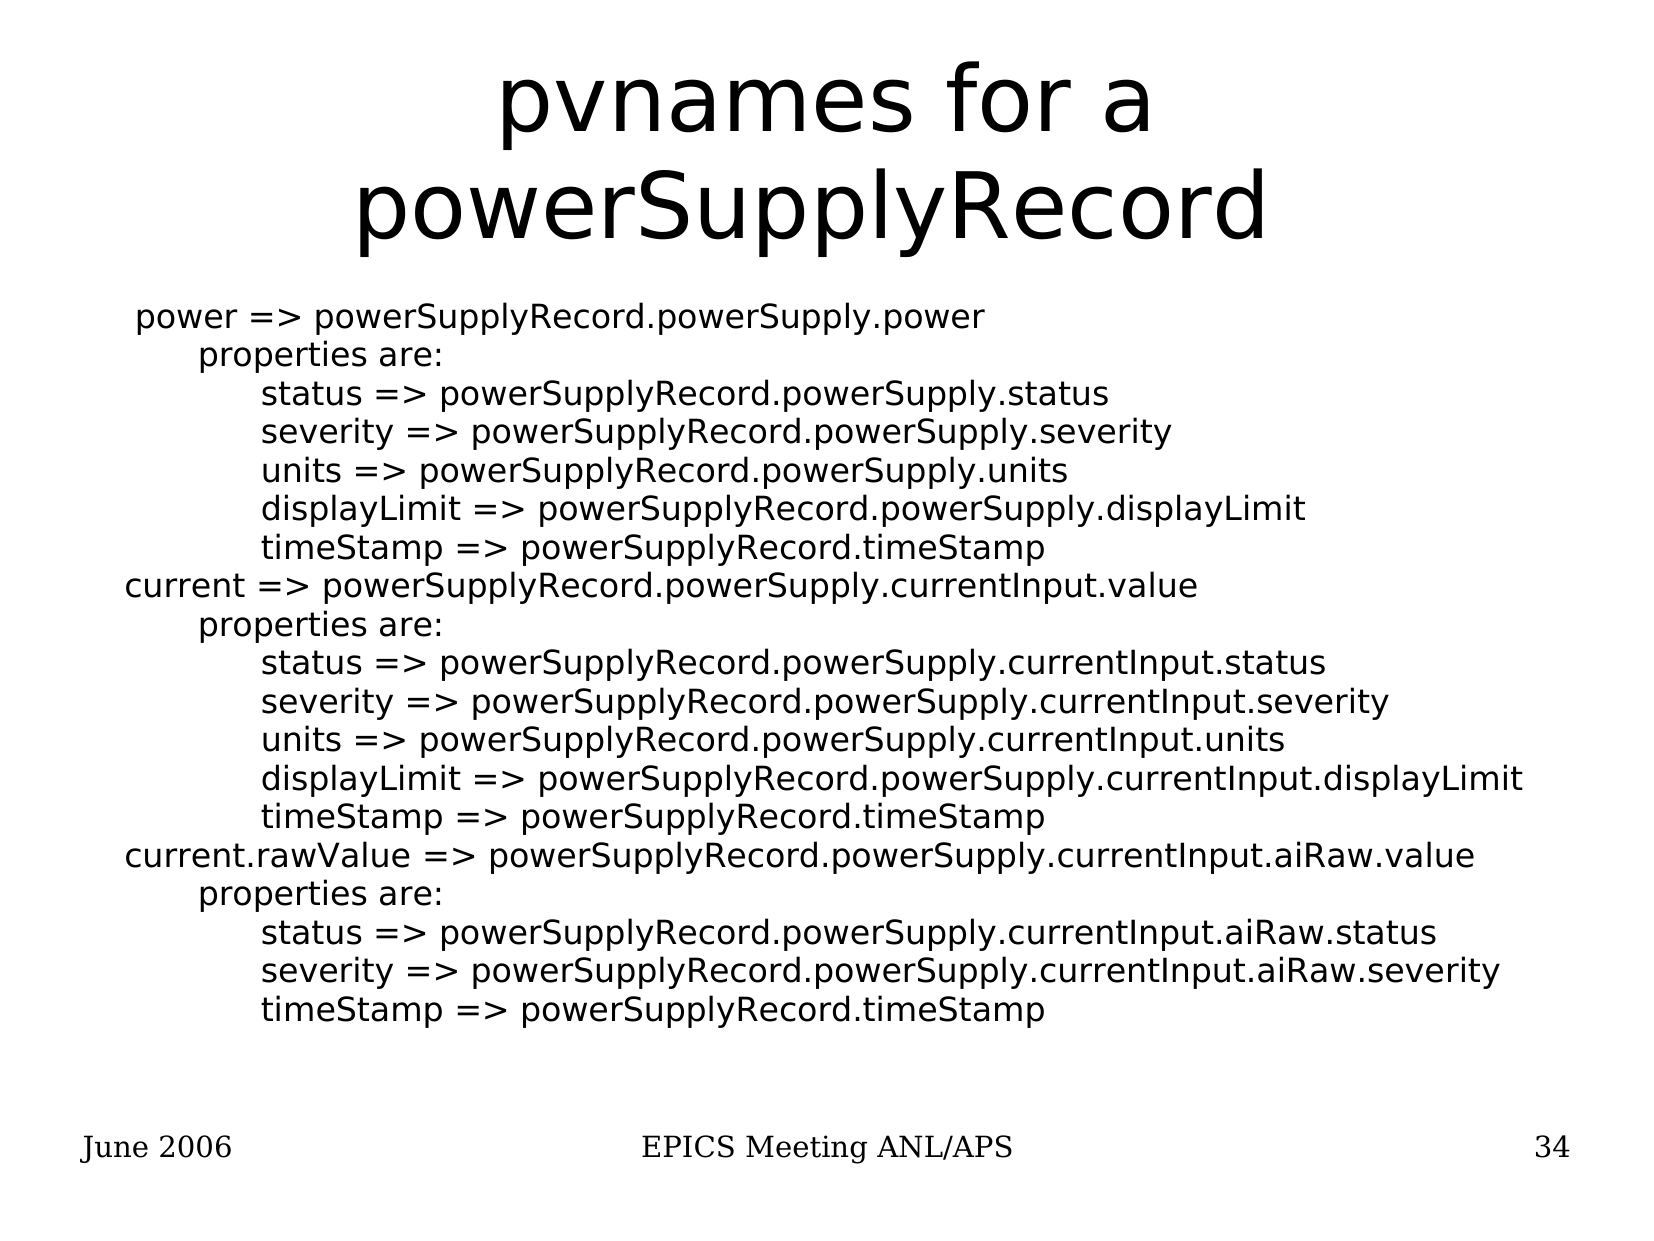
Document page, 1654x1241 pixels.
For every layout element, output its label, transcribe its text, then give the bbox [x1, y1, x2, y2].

title pvnames for a powerSupplyRecord [82, 45, 1571, 261]
subtitle power => powerSupplyRecord.powerSupply.power properties are: status => powerSupplyRecord.powerSupply.status severity => powerSupplyRecord.powerSupply.severity units => powerSupplyRecord.powerSupply.units displayLimit => powerSupplyRecord.powerSupply.displayLimit timeStamp => powerSupplyRecord.timeStamp current => powerSupplyRecord.powerSupply.currentInput.value properties are: status => powerSupplyRecord.powerSupply.currentInput.status severity => powerSupplyRecord.powerSupply.currentInput.severity units => powerSupplyRecord.powerSupply.currentInput.units displayLimit => powerSupplyRecord.powerSupply.currentInput.displayLimit timeStamp => powerSupplyRecord.timeStamp current.rawValue => powerSupplyRecord.powerSupply.currentInput.aiRaw.value properties are: status => powerSupplyRecord.powerSupply.currentInput.aiRaw.status severity => powerSupplyRecord.powerSupply.currentInput.aiRaw.severity timeStamp => powerSupplyRecord.timeStamp [124, 297, 1613, 1107]
